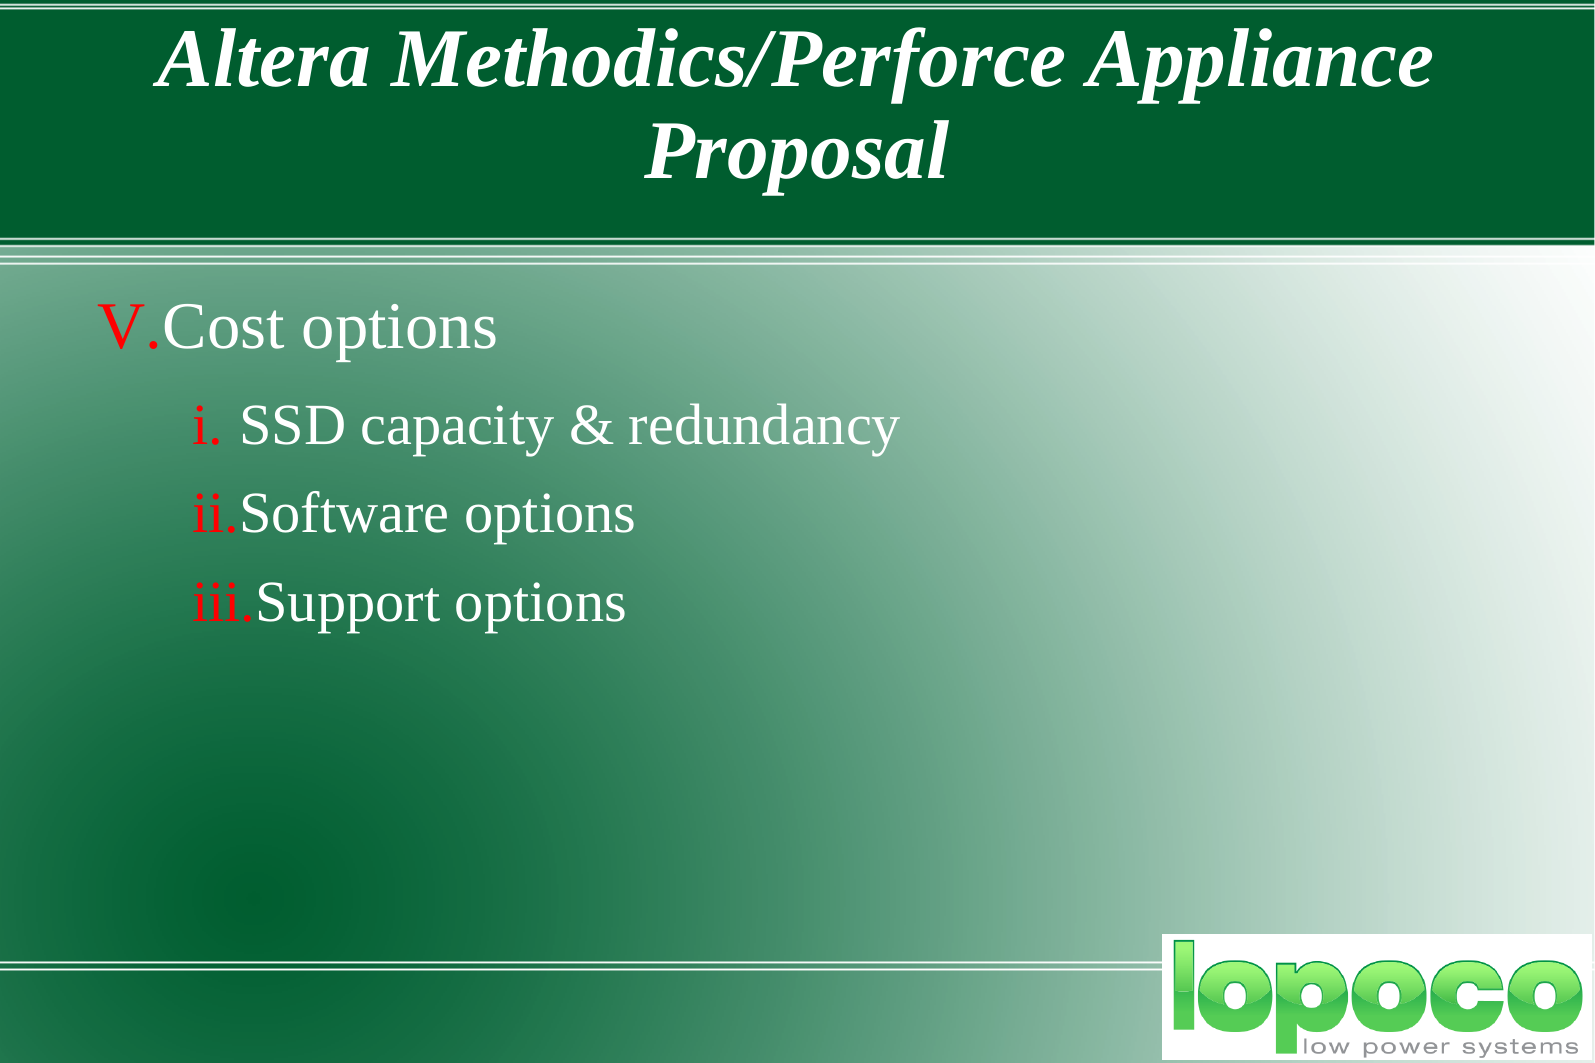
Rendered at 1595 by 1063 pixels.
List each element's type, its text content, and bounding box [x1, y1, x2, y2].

picture [0, 0, 1595, 1063]
list Cost options SSD capacity & redundancy Software options Support options [79, 289, 1515, 976]
title Altera Methodics/Perforce Appliance Proposal [79, 11, 1515, 197]
